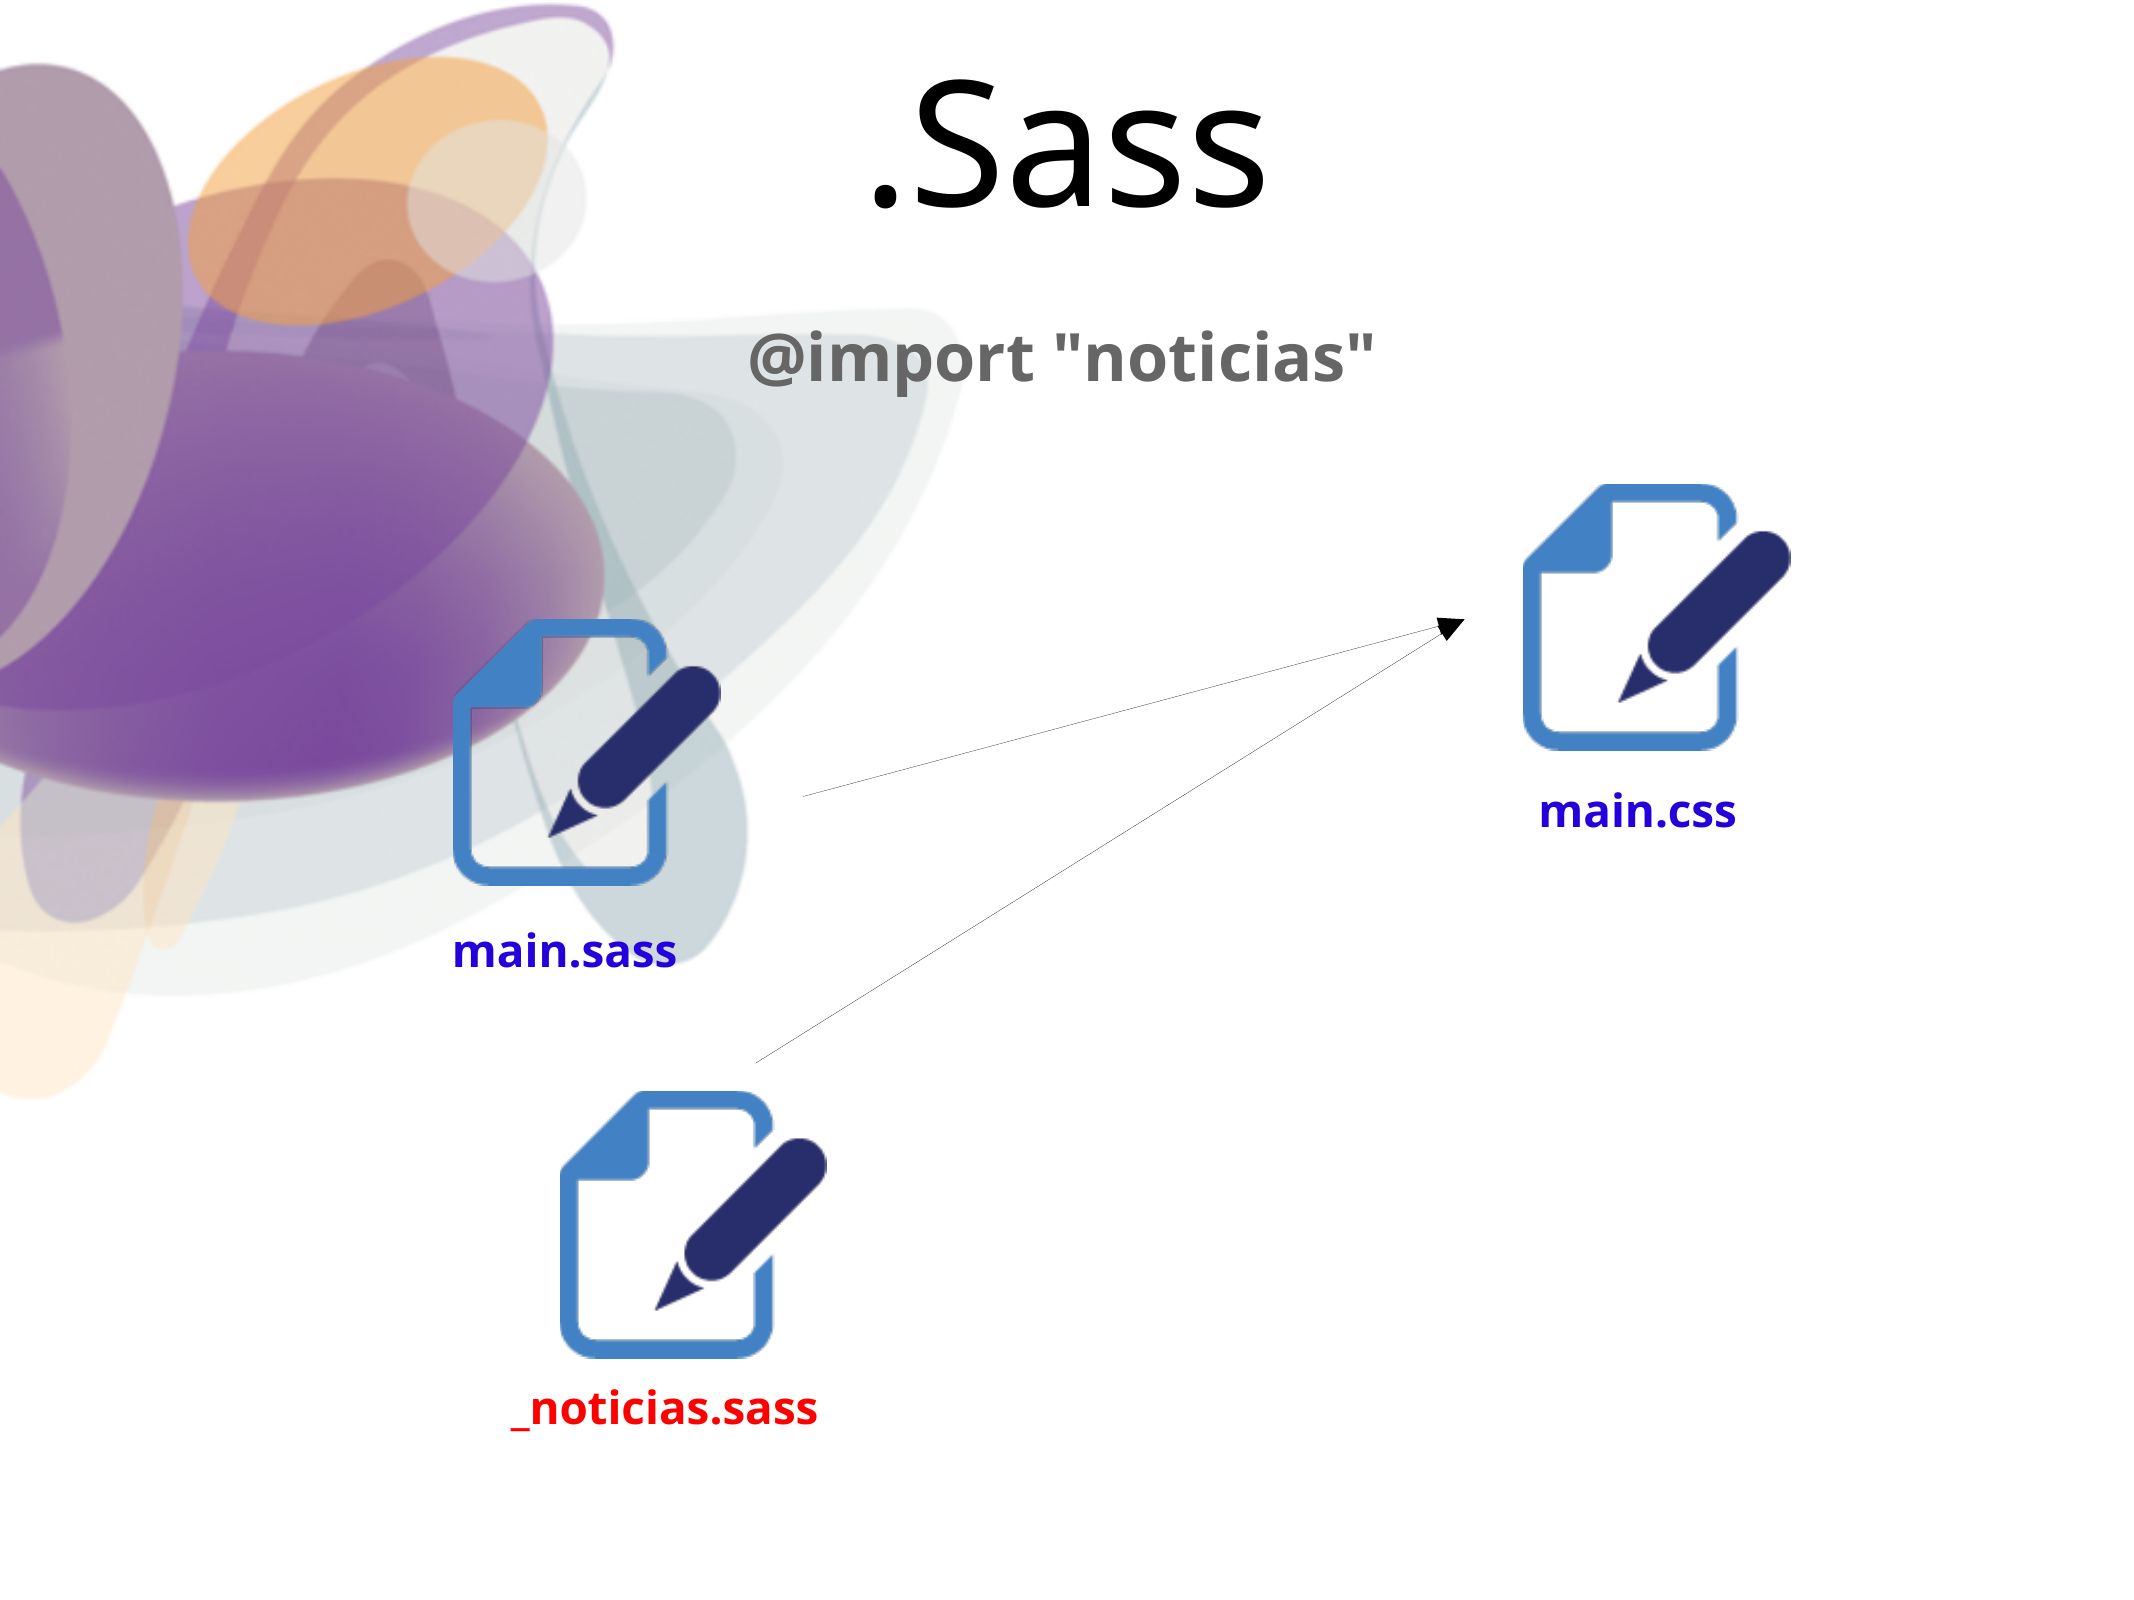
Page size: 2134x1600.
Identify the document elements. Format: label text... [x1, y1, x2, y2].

text_box main.css [1523, 773, 1890, 844]
text_box .Sass [208, 41, 1926, 442]
text_box main.sass [437, 914, 721, 985]
text_box @import "noticias" [732, 307, 1560, 402]
picture [0, 0, 2134, 1600]
text_box _noticias.sass [496, 1371, 863, 1441]
